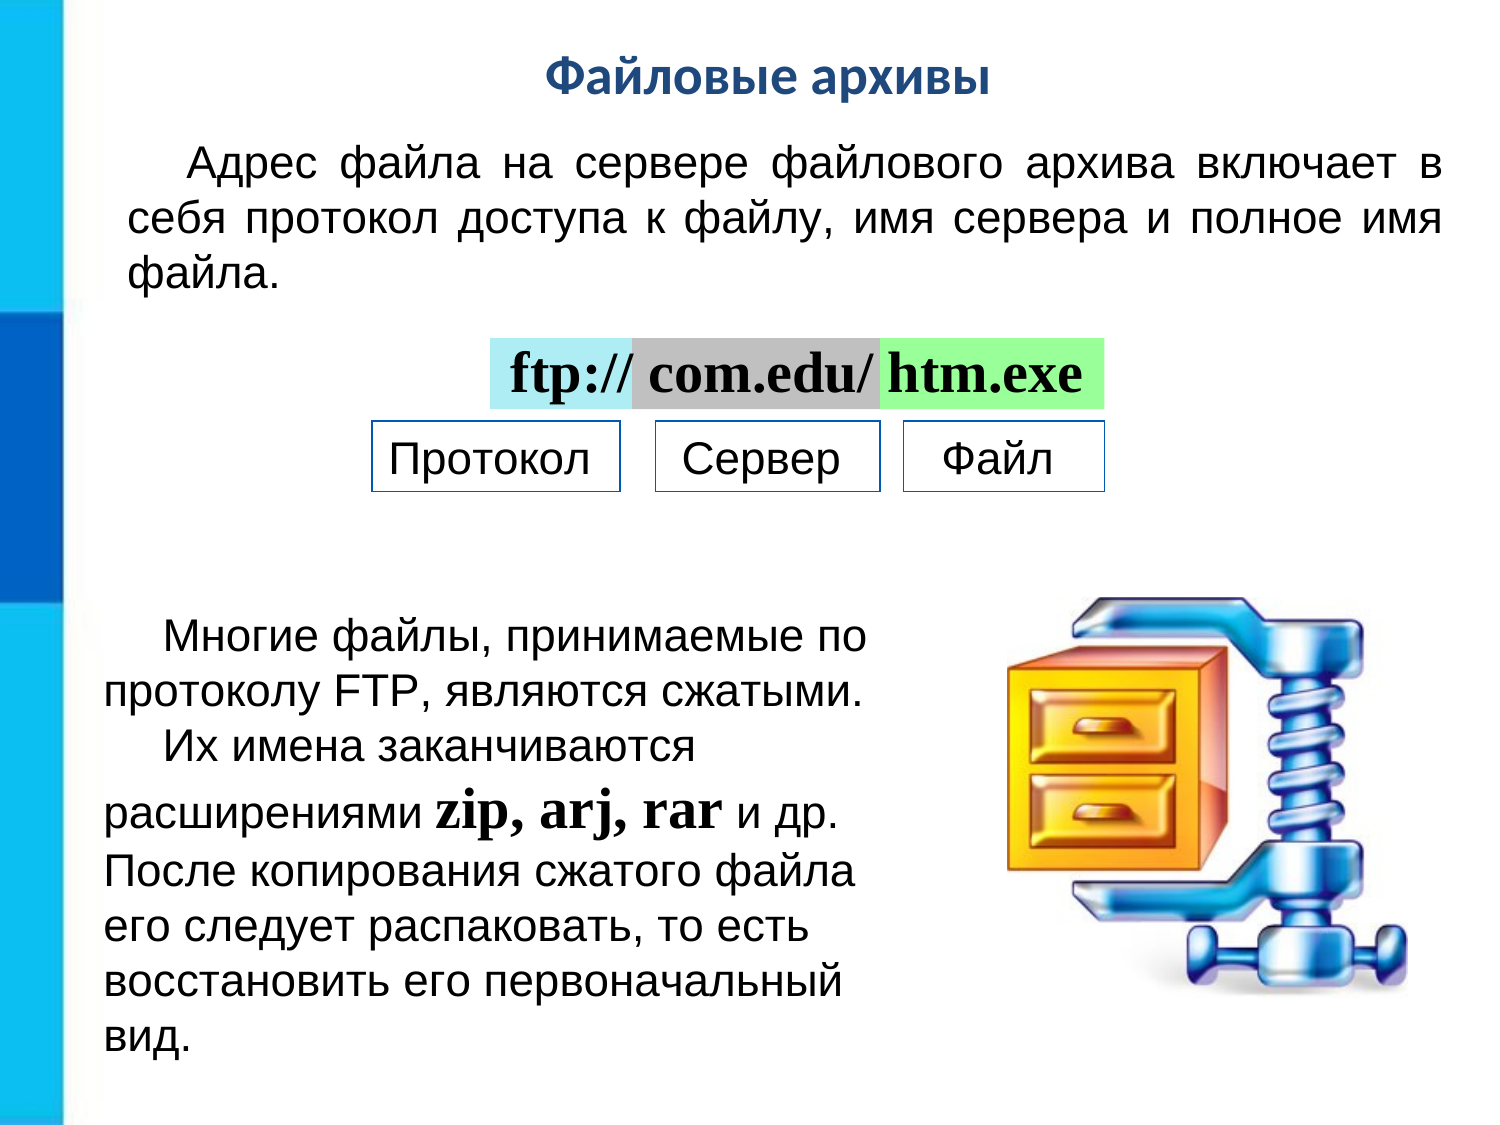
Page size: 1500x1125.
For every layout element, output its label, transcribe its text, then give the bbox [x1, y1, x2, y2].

text_box Многие файлы, принимаемые по протоколу FTP, являются сжатыми. Их имена заканчиваются расширениями zip, arj, rar и др. После копирования сжатого файла его следует распаковать, то есть восстановить его первоначальный вид. [88, 597, 940, 1069]
text_box Сервер [655, 420, 880, 492]
picture [0, 0, 1500, 1125]
text_box ftp:// com.edu/ htm.exe [76, 326, 1459, 412]
text_box Файл [903, 420, 1105, 492]
text_box Файловые архивы [112, 31, 1425, 114]
text_box Адрес файла на сервере файлового архива включает в себя протокол доступа к файлу, имя сервера и полное имя файла. [112, 125, 1459, 306]
text_box Протокол [372, 420, 621, 492]
